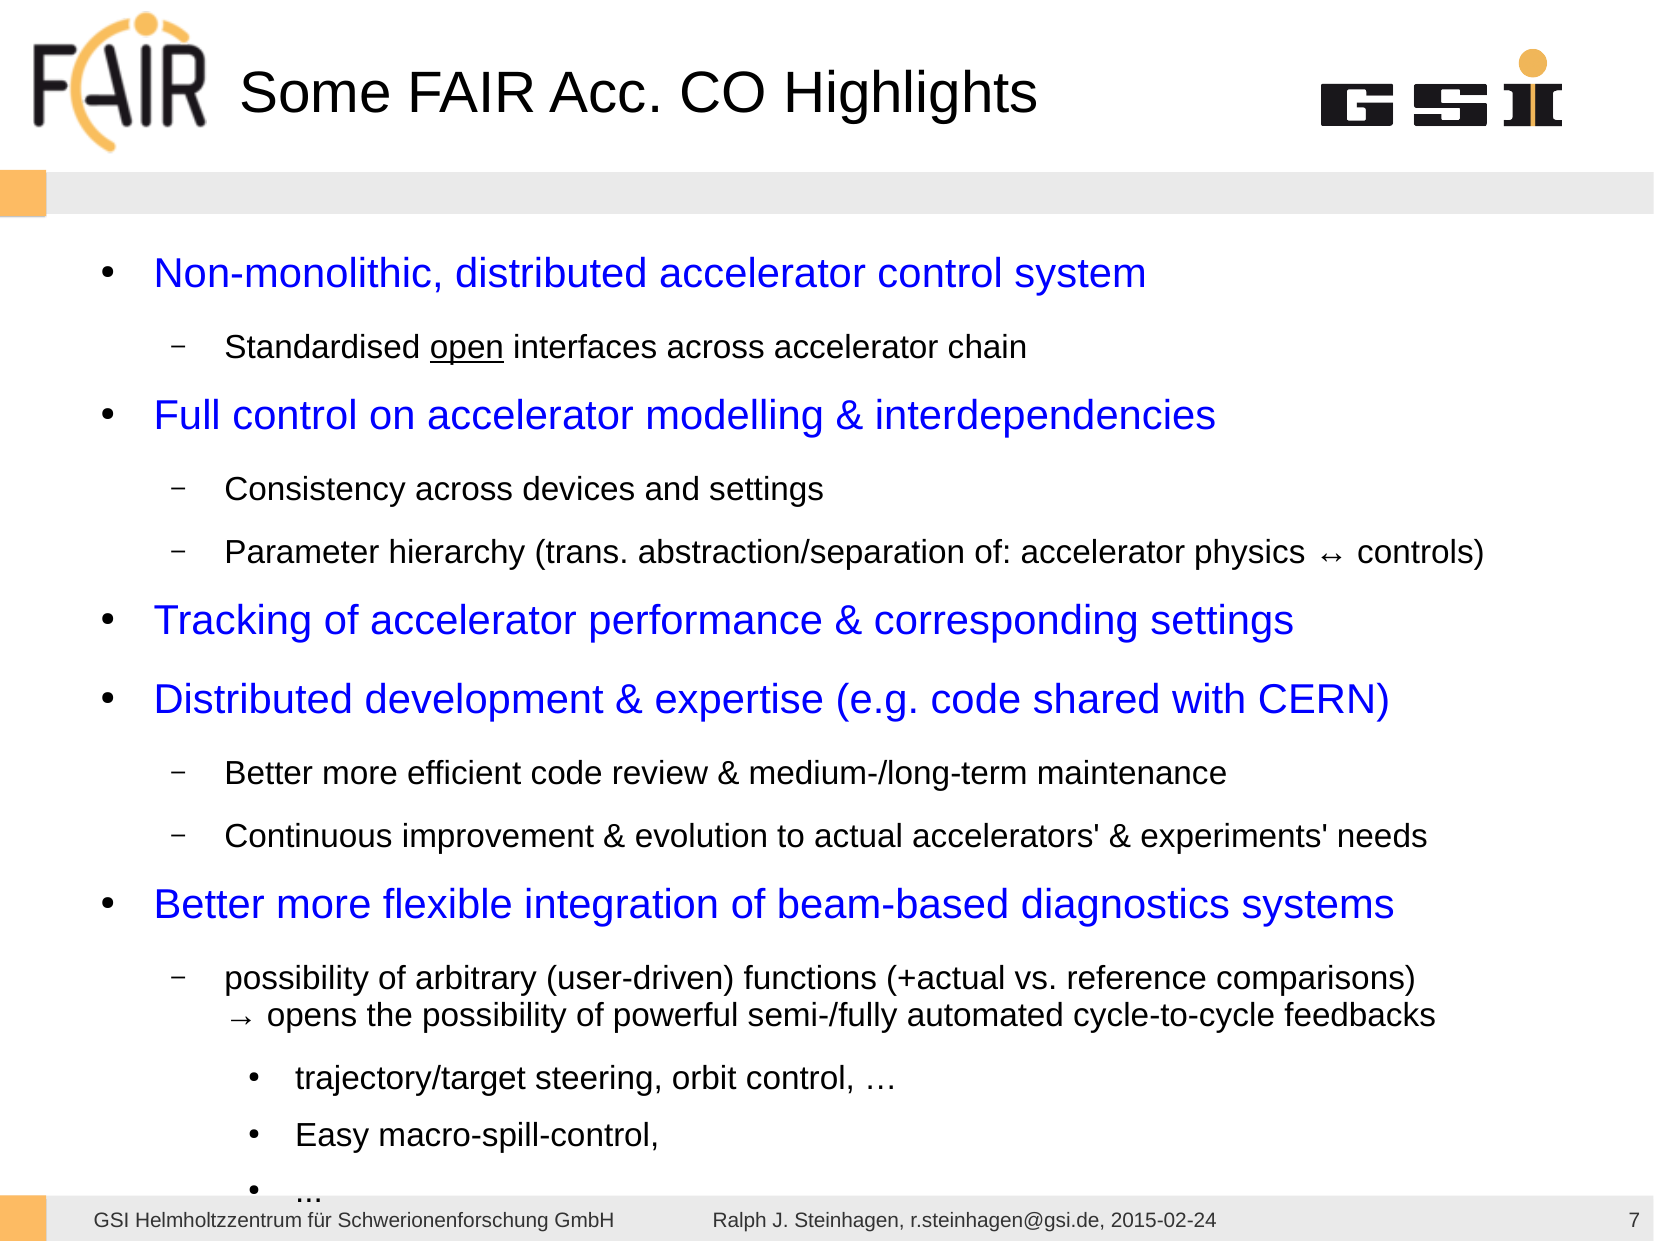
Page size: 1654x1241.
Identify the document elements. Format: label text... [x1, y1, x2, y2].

list Non-monolithic, distributed accelerator control system Standardised open interfaces across accelerator chain Full control on accelerator modelling & interdependencies Consistency across devices and settings Parameter hierarchy (trans. abstraction/separation of: accelerator physics ↔ controls) Tracking of accelerator performance & corresponding settings Distributed development & expertise (e.g. code shared with CERN) Better more efficient code review & medium-/long-term maintenance Continuous improvement & evolution to actual accelerators' & experiments' needs Better more flexible integration of beam-based diagnostics systems possibility of arbitrary (user-driven) functions (+actual vs. reference comparisons) → opens the possibility of powerful semi-/fully automated cycle-to-cycle feedbacks trajectory/target steering, orbit control, … Easy macro-spill-control, ... [82, 249, 1571, 1158]
picture [33, 10, 207, 155]
title Some FAIR Acc. CO Highlights [239, 23, 1301, 162]
picture [1319, 46, 1564, 129]
